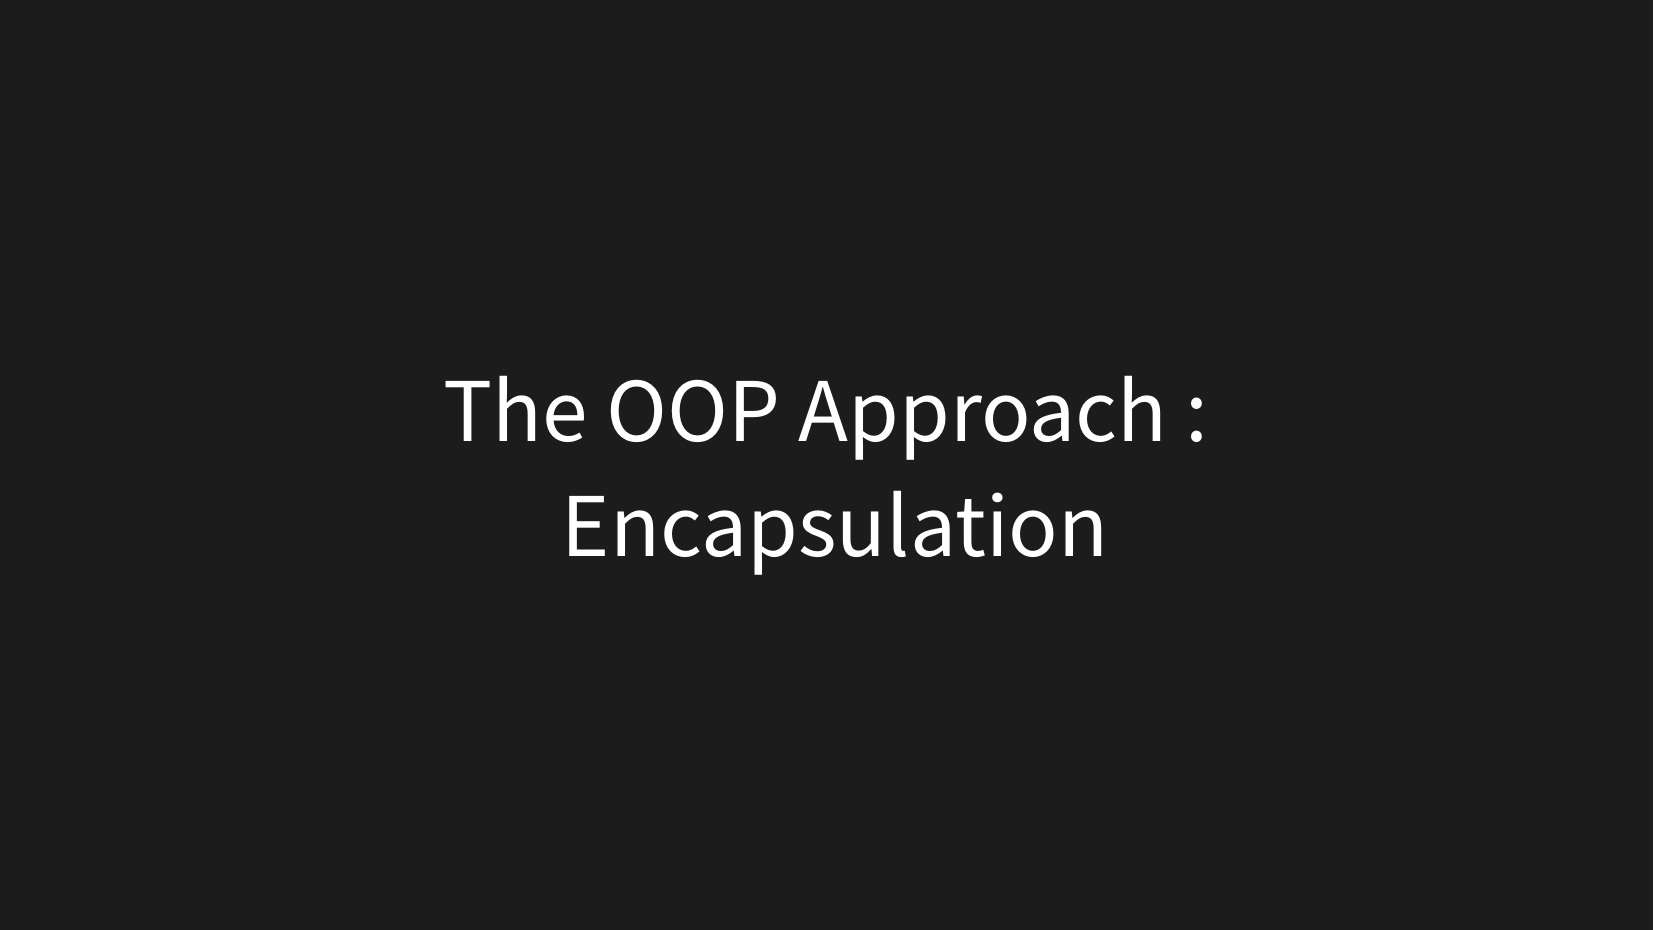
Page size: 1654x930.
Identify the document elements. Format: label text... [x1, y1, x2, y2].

title The OOP Approach : Encapsulation [0, 351, 1653, 582]
